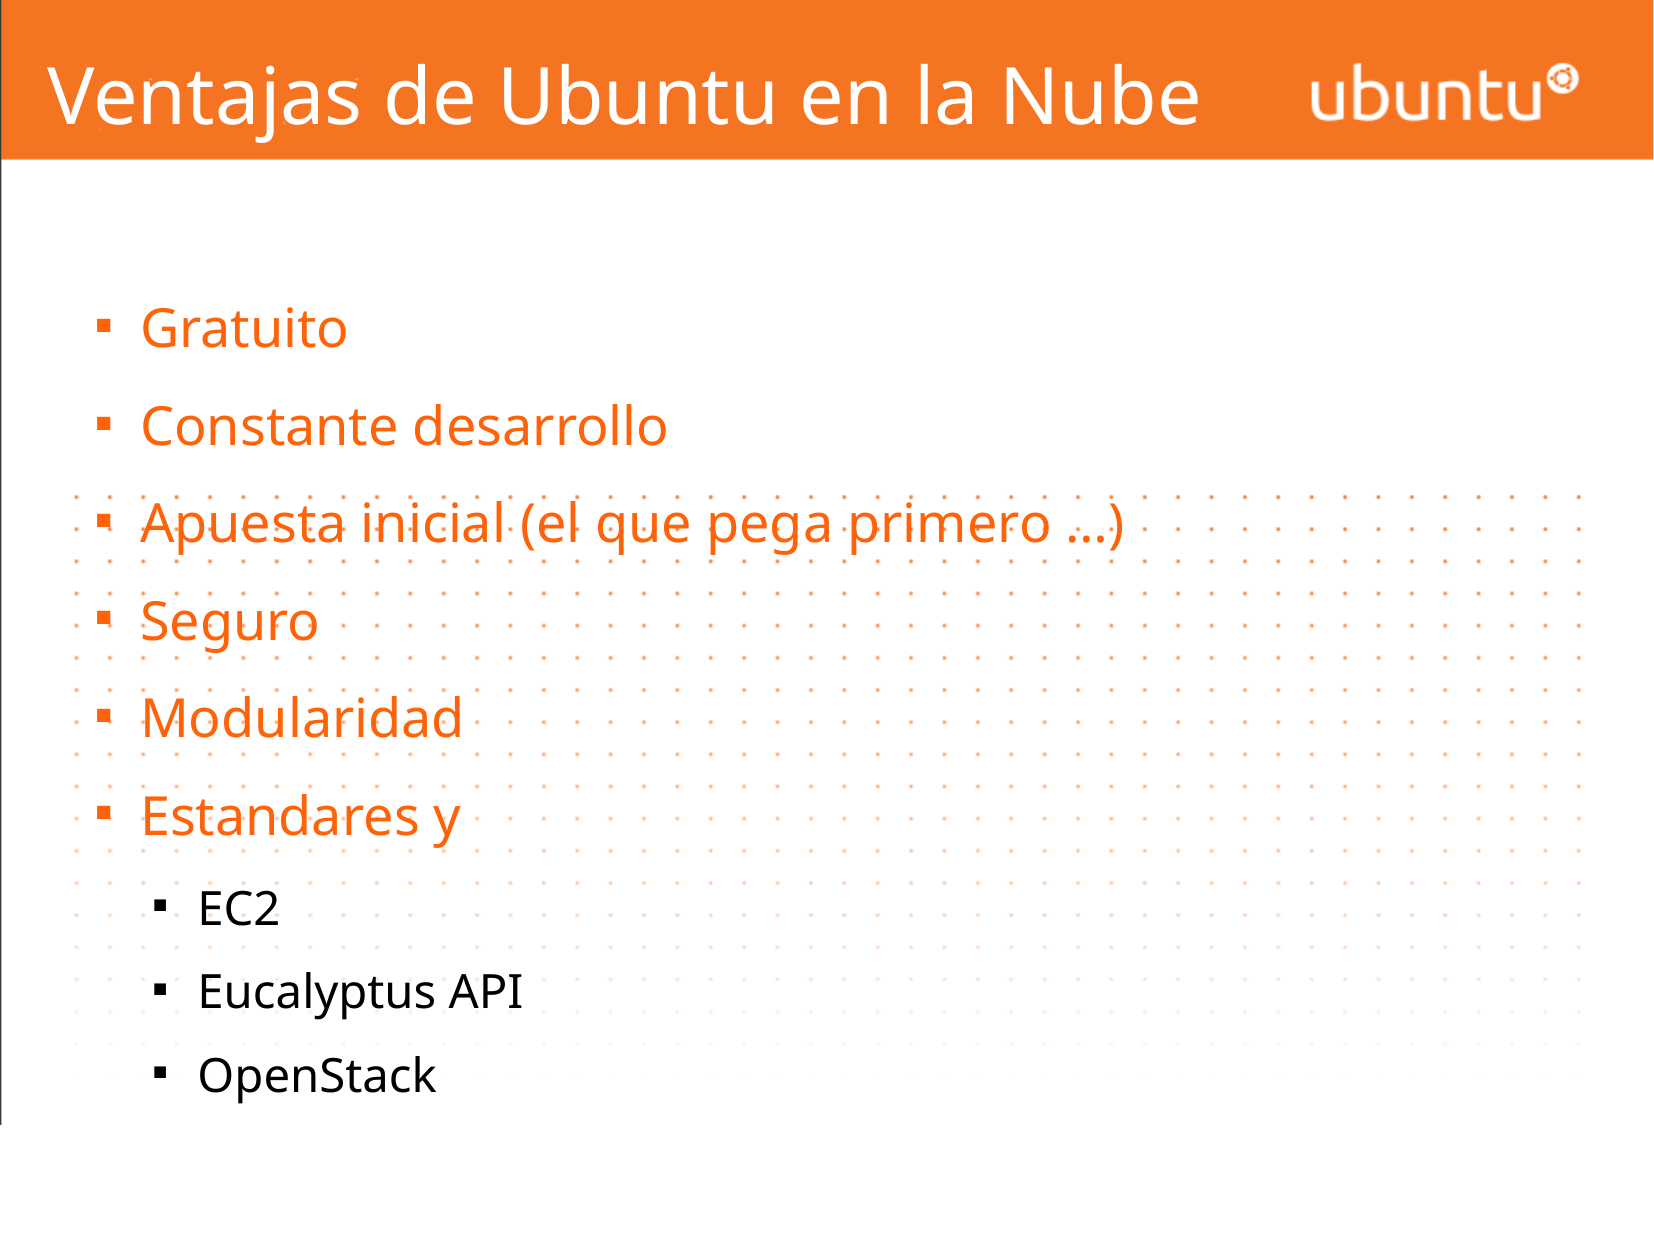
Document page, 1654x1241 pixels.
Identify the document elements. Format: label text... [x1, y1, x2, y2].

list Gratuito Constante desarrollo Apuesta inicial (el que pega primero …) Seguro Modularidad Estandares y EC2 Eucalyptus API OpenStack [82, 290, 1571, 1109]
title Ventajas de Ubuntu en la Nube [47, 29, 1276, 158]
picture [0, 0, 1654, 1125]
